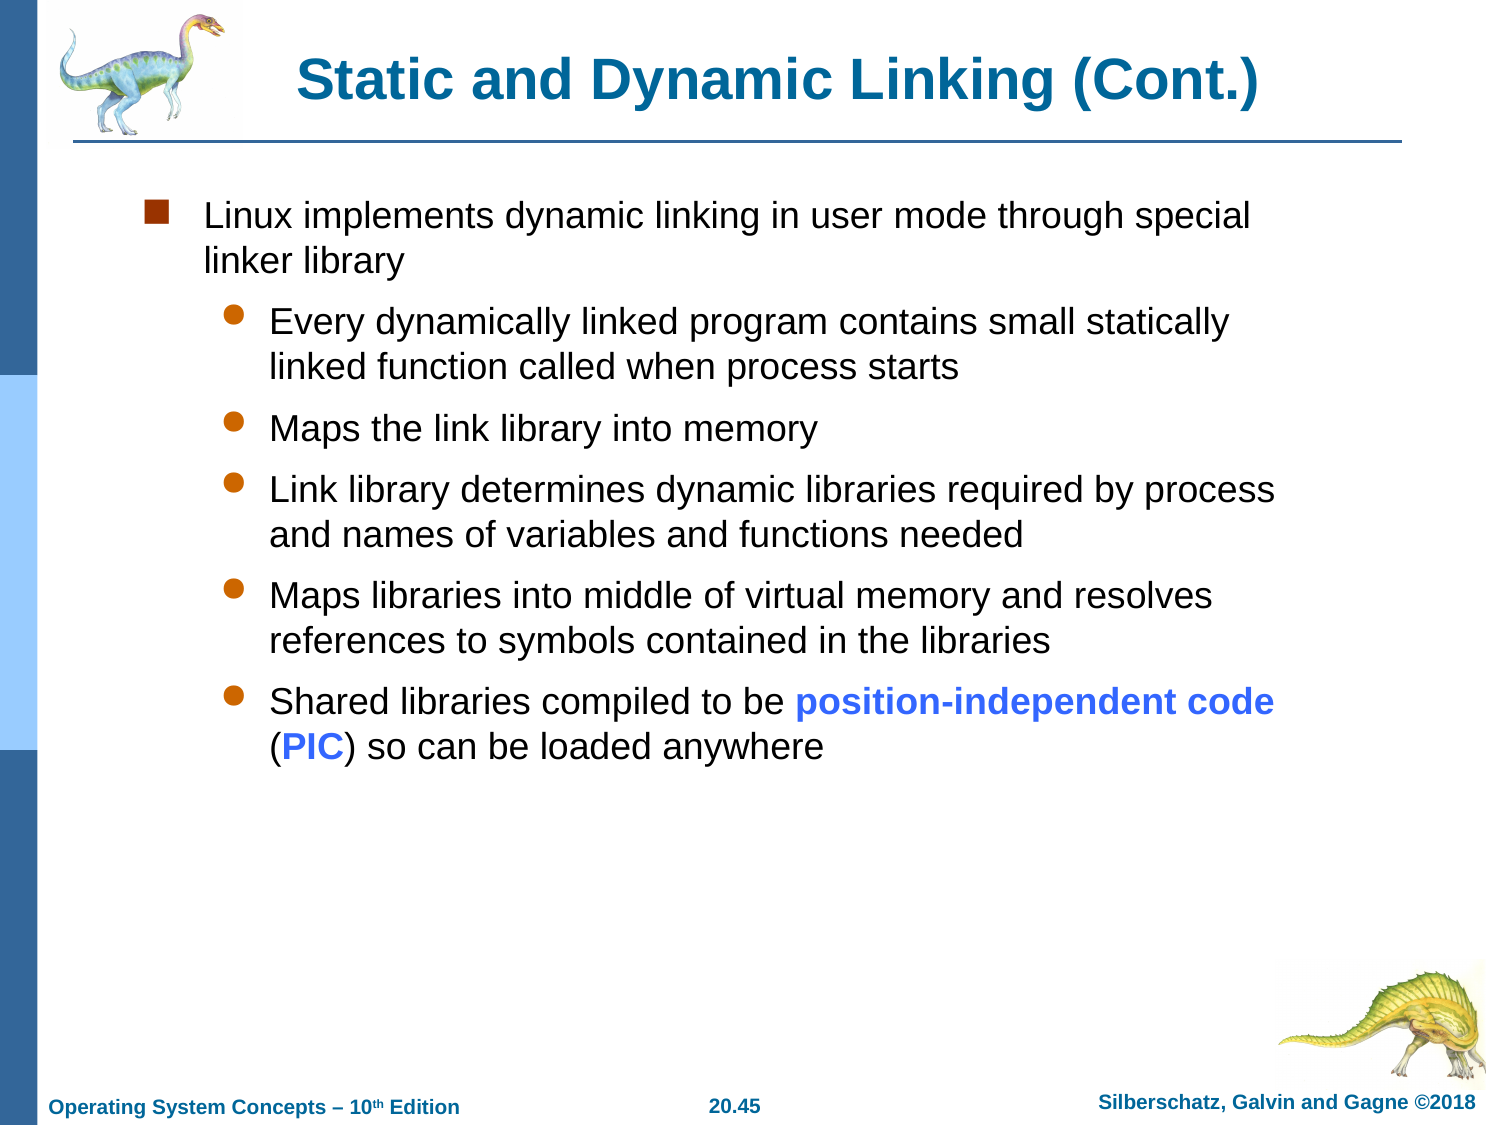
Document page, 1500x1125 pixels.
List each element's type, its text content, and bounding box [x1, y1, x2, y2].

picture [1415, 1094, 1423, 1099]
picture [1275, 959, 1486, 1090]
list Linux implements dynamic linking in user mode through special linker library Every dynamically linked program contains small statically linked function called when process starts Maps the link library into memory Link library determines dynamic libraries required by process and names of variables and functions needed Maps libraries into middle of virtual memory and resolves references to symbols contained in the libraries Shared libraries compiled to be position-independent code (PIC) so can be loaded anywhere [132, 183, 1293, 927]
title Static and Dynamic Linking (Cont.) [132, 24, 1425, 119]
picture [46, 0, 243, 149]
